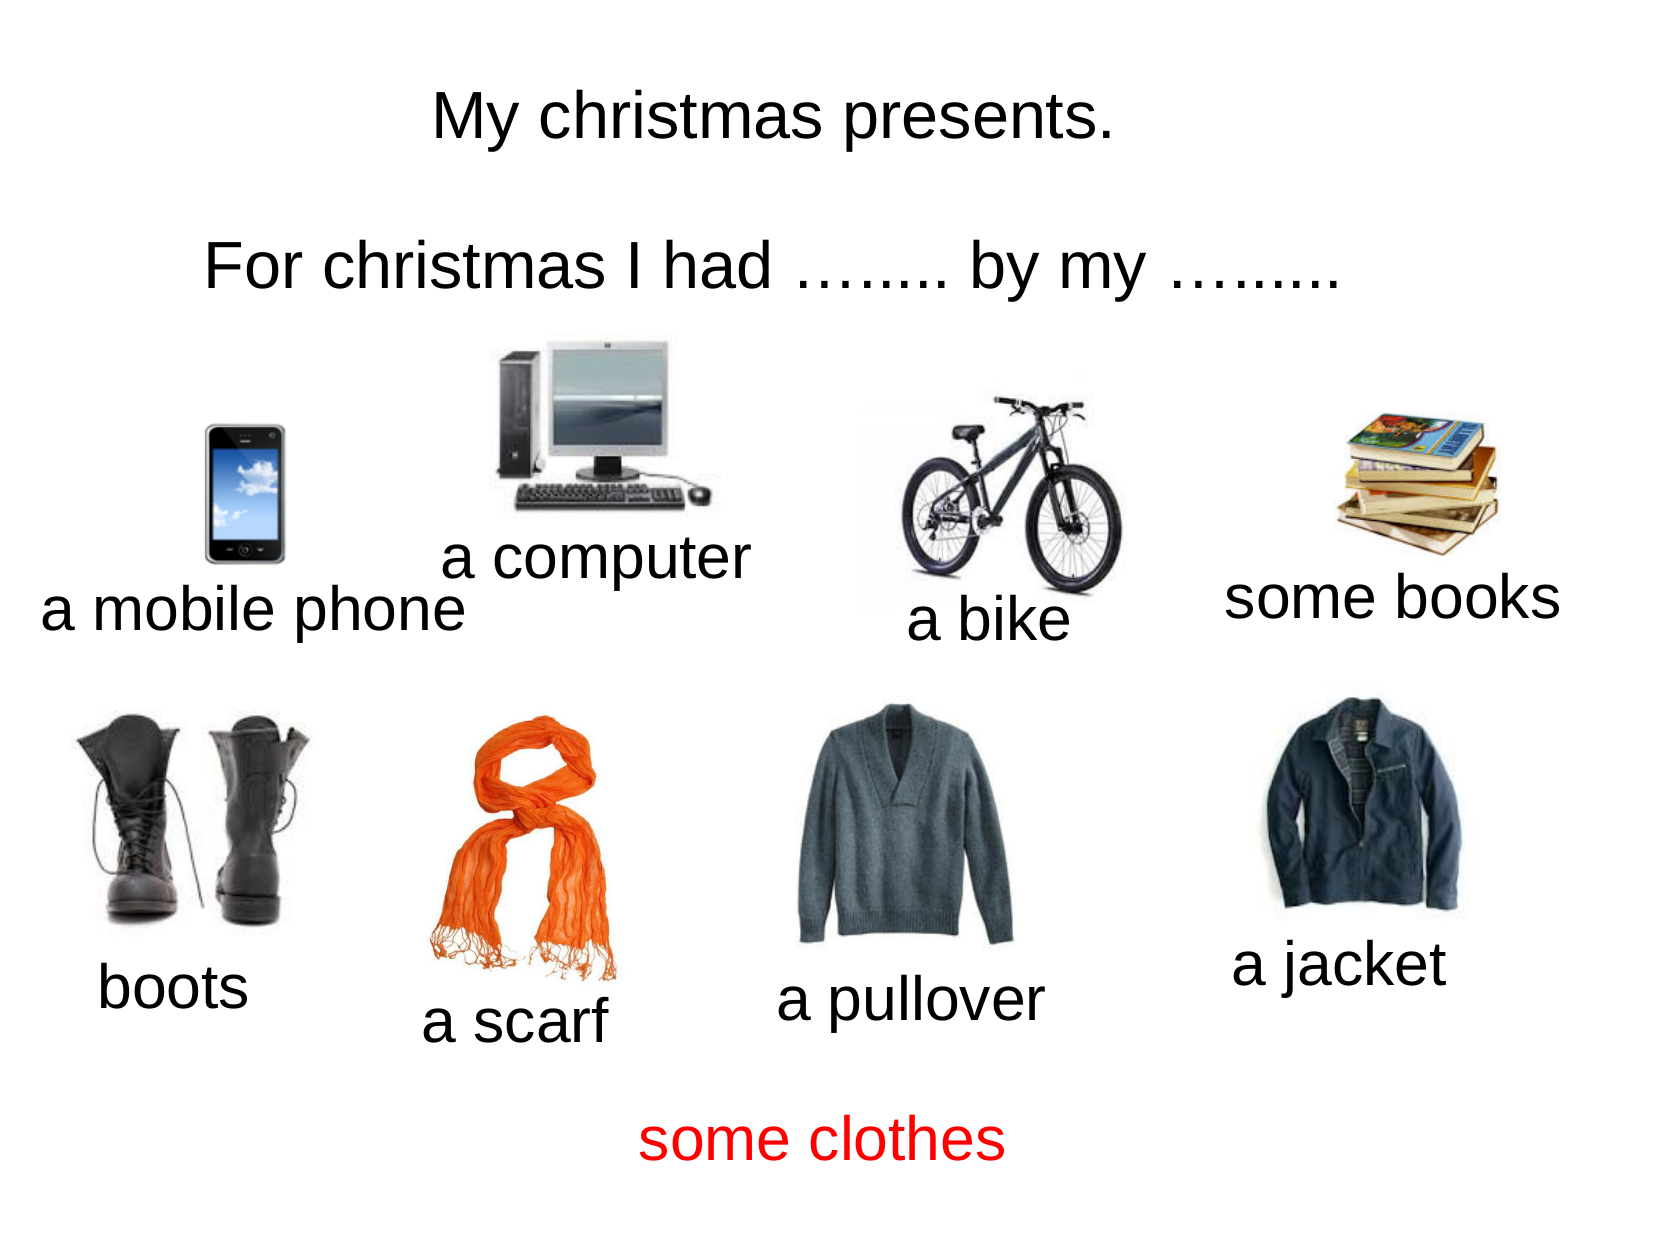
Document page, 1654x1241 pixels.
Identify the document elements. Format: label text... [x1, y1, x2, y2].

picture [70, 697, 314, 945]
text_box a scarf [389, 978, 650, 1087]
picture [172, 401, 319, 566]
text_box a bike [874, 576, 1127, 686]
text_box some books [1192, 555, 1630, 640]
text_box a mobile phone [8, 566, 556, 697]
picture [1334, 401, 1501, 555]
picture [489, 332, 721, 515]
text_box a computer [408, 515, 799, 600]
picture [1248, 684, 1477, 924]
text_box some clothes [555, 1096, 1284, 1241]
picture [773, 696, 1028, 952]
picture [428, 708, 626, 978]
text_box a jacket [1217, 921, 1462, 1028]
text_box a pullover [744, 956, 1099, 1063]
text_box boots [82, 944, 266, 1030]
picture [862, 339, 1172, 650]
text_box My christmas presents. For christmas I had …..... by my …...... [188, 70, 1536, 324]
